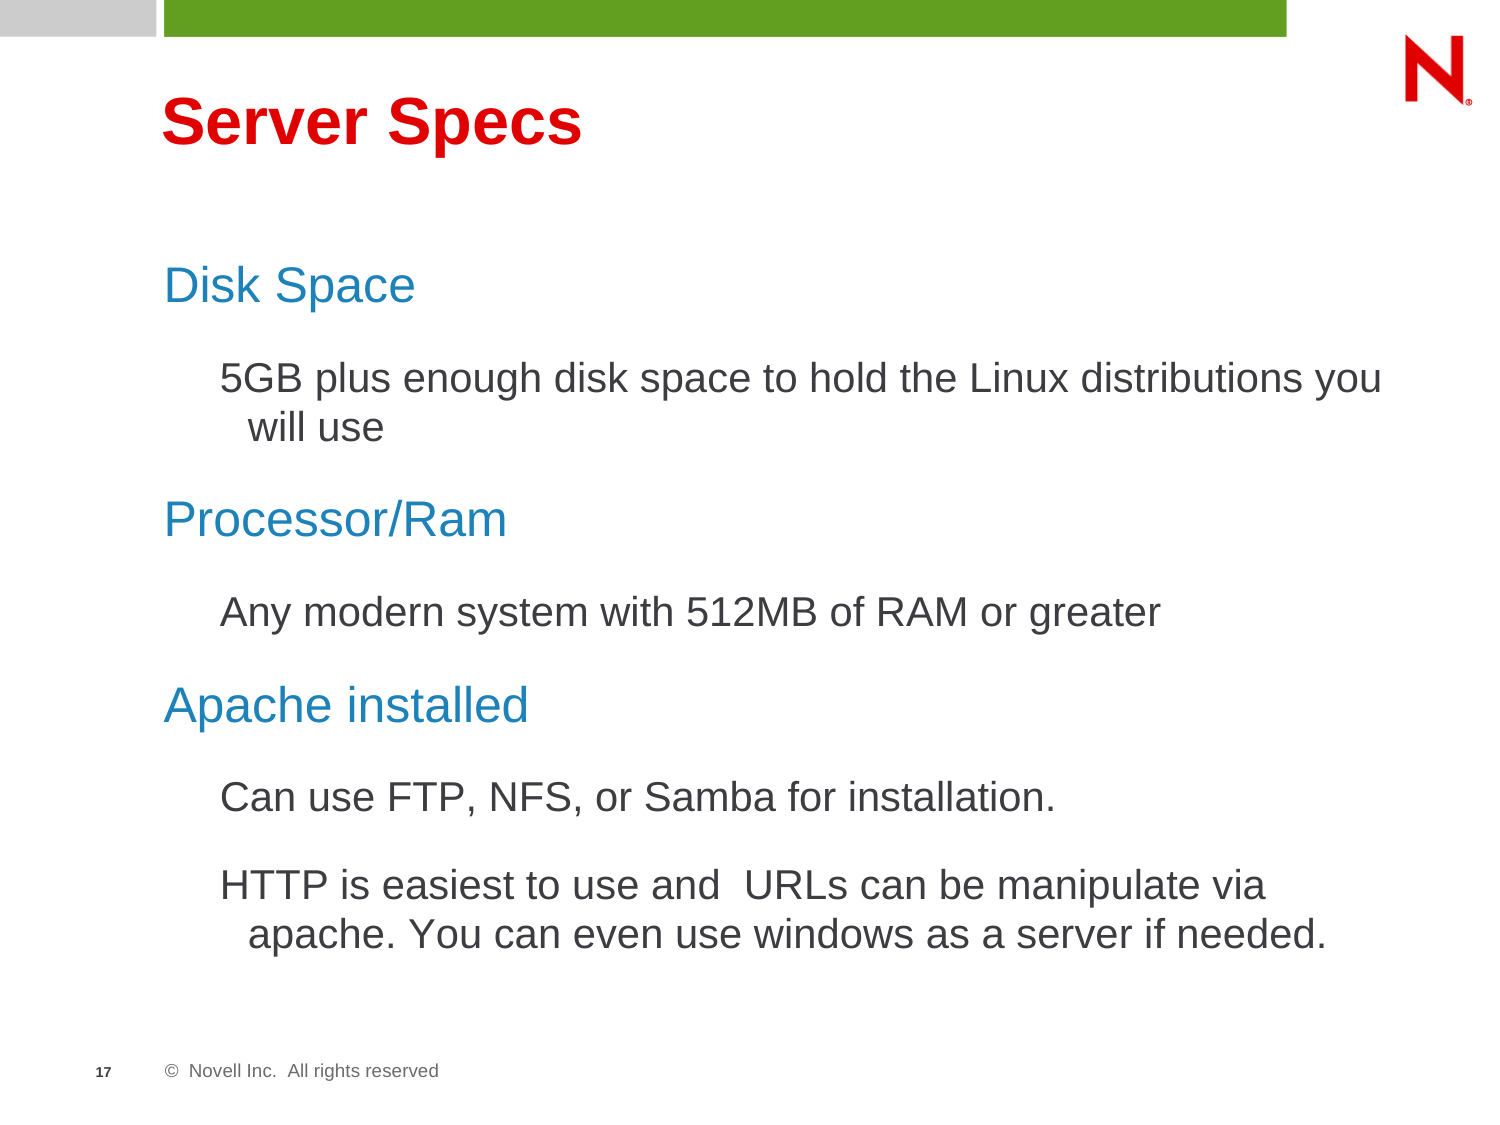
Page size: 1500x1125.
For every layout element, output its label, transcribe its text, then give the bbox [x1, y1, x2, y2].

list Disk Space 5GB plus enough disk space to hold the Linux distributions you will use Processor/Ram Any modern system with 512MB of RAM or greater Apache installed Can use FTP, NFS, or Samba for installation. HTTP is easiest to use and URLs can be manipulate via apache. You can even use windows as a server if needed. [163, 254, 1404, 1012]
picture [1403, 32, 1473, 107]
title Server Specs [161, 41, 1383, 205]
